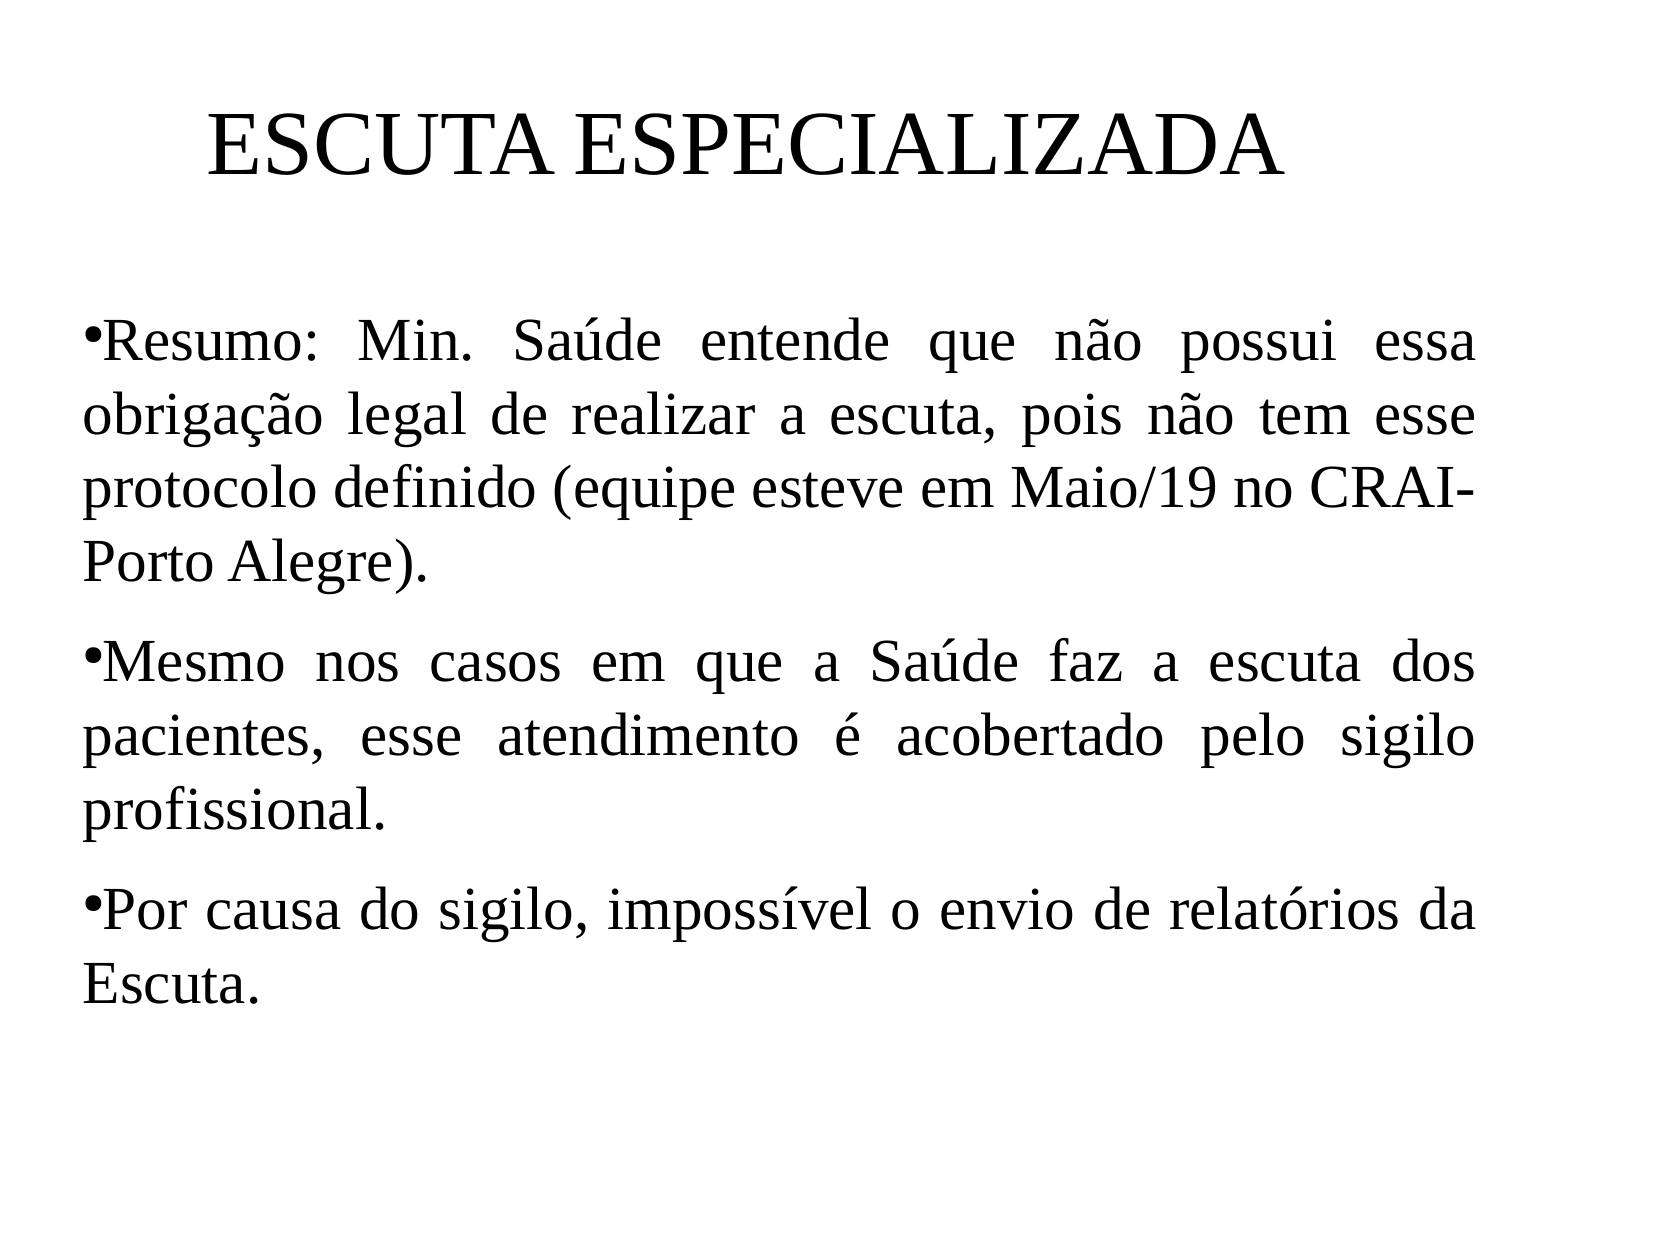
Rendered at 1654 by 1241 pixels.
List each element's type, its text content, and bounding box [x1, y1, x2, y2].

list Resumo: Min. Saúde entende que não possui essa obrigação legal de realizar a escuta, pois não tem esse protocolo definido (equipe esteve em Maio/19 no CRAI-Porto Alegre). Mesmo nos casos em que a Saúde faz a escuta dos pacientes, esse atendimento é acobertado pelo sigilo profissional. Por causa do sigilo, impossível o envio de relatórios da Escuta. [82, 299, 1571, 1019]
title ESCUTA ESPECIALIZADA [82, 47, 1412, 229]
